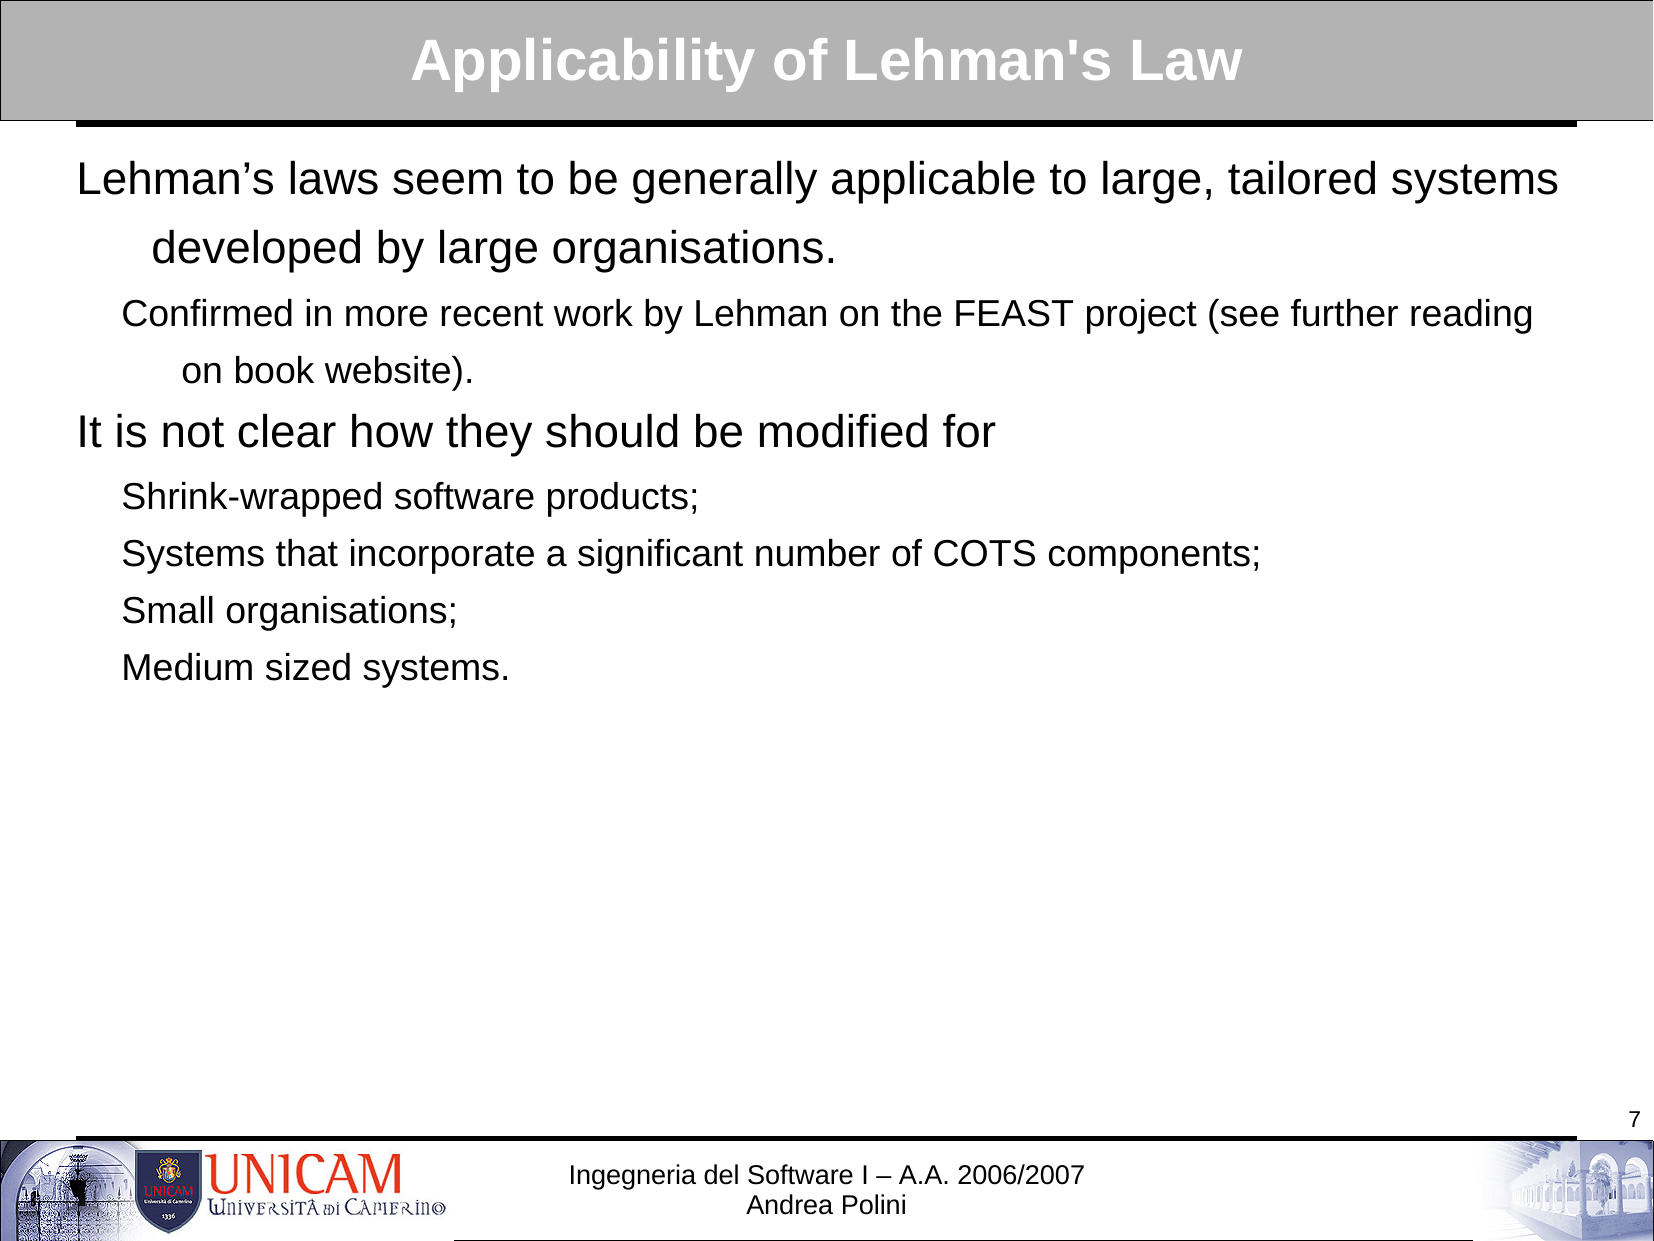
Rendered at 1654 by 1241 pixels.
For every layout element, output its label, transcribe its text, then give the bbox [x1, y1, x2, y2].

picture [0, 1141, 454, 1241]
picture [1473, 1141, 1654, 1241]
list Lehman’s laws seem to be generally applicable to large, tailored systems developed by large organisations. Confirmed in more recent work by Lehman on the FEAST project (see further reading on book website). It is not clear how they should be modified for Shrink-wrapped software products; Systems that incorporate a significant number of COTS components; Small organisations; Medium sized systems. [76, 152, 1577, 837]
title Applicability of Lehman's Law [0, 0, 1653, 121]
